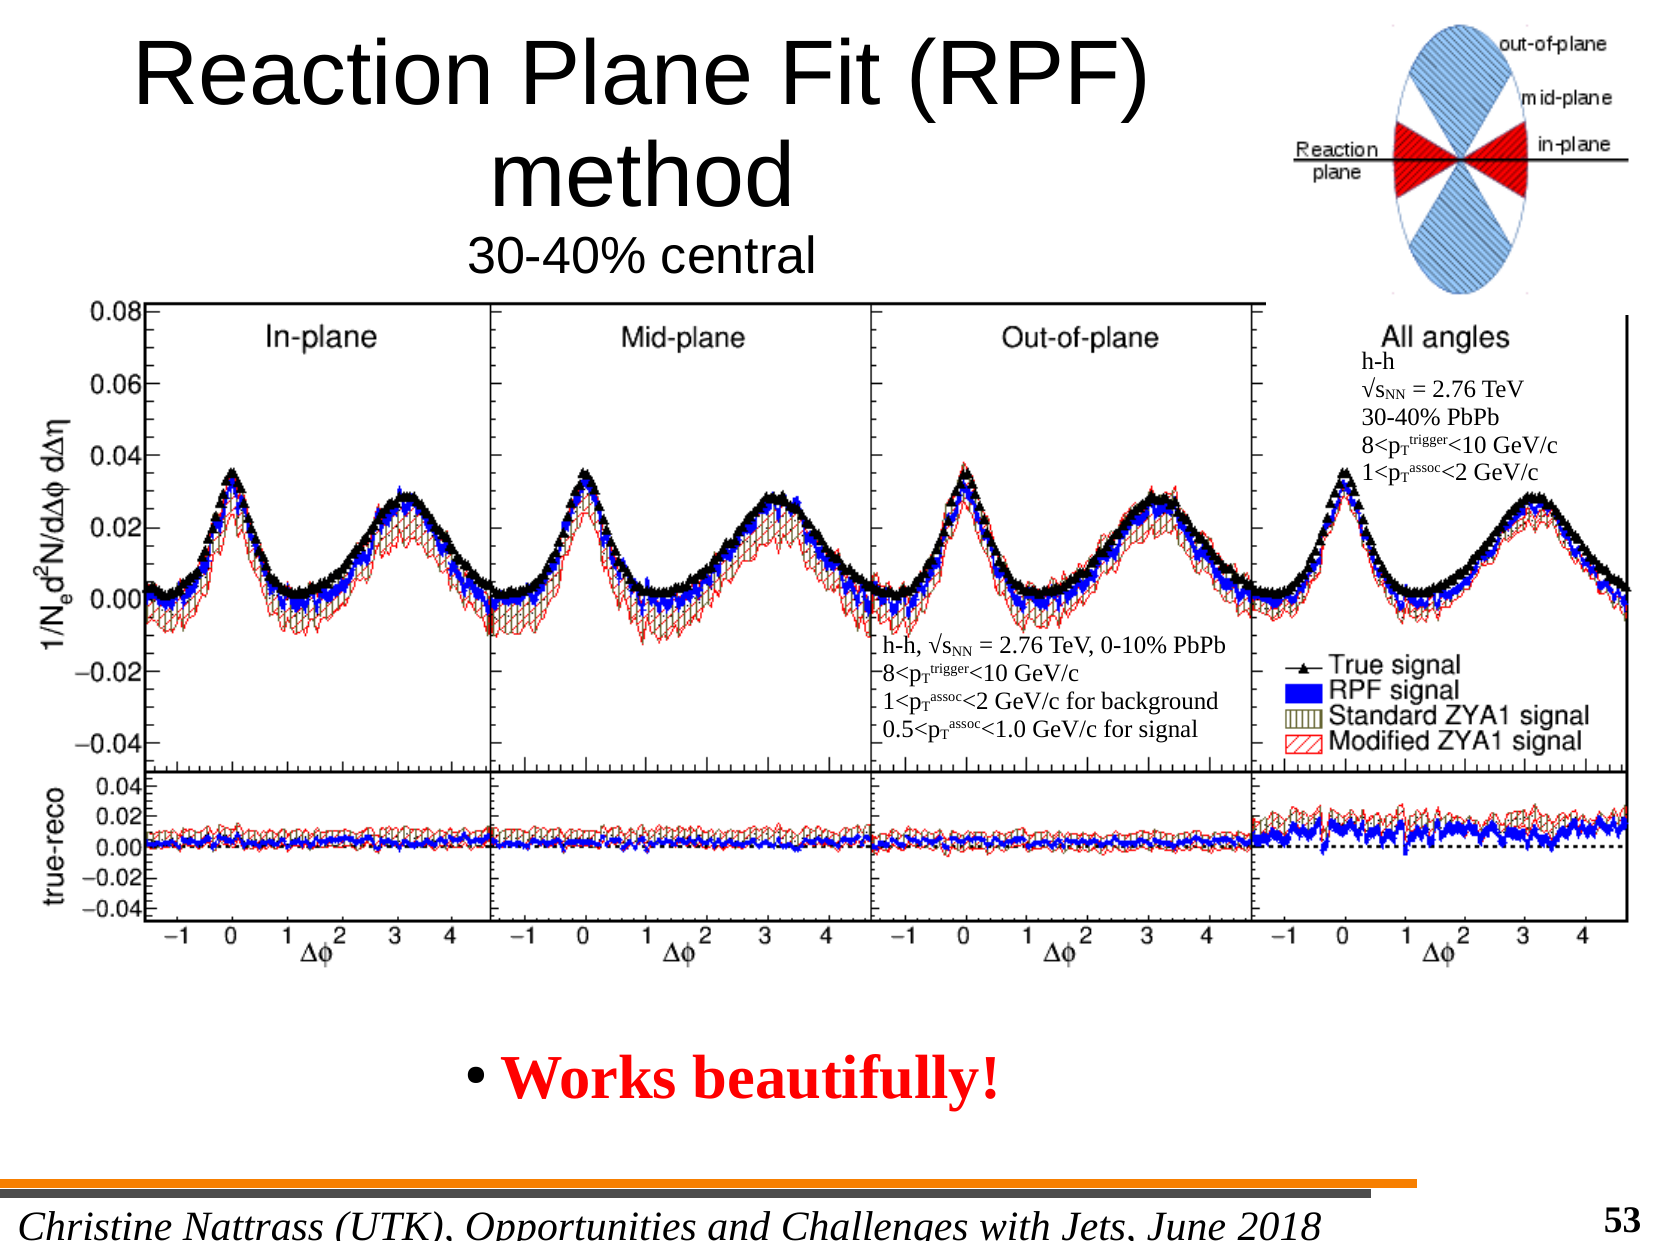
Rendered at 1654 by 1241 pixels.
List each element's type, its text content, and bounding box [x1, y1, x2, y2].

picture [11, 14, 1654, 981]
text_box h-h √sNN = 2.76 TeV 30-40% PbPb 8<pTtrigger<10 GeV/c 1<pTassoc<2 GeV/c [1346, 340, 1617, 523]
text_box Works beautifully! [450, 1035, 1642, 1241]
text_box h-h, √sNN = 2.76 TeV, 0-10% PbPb 8<pTtrigger<10 GeV/c 1<pTassoc<2 GeV/c for background 0.5<pTassoc<1.0 GeV/c for signal [867, 624, 1258, 790]
title Reaction Plane Fit (RPF) method 30-40% central [23, 20, 1261, 286]
